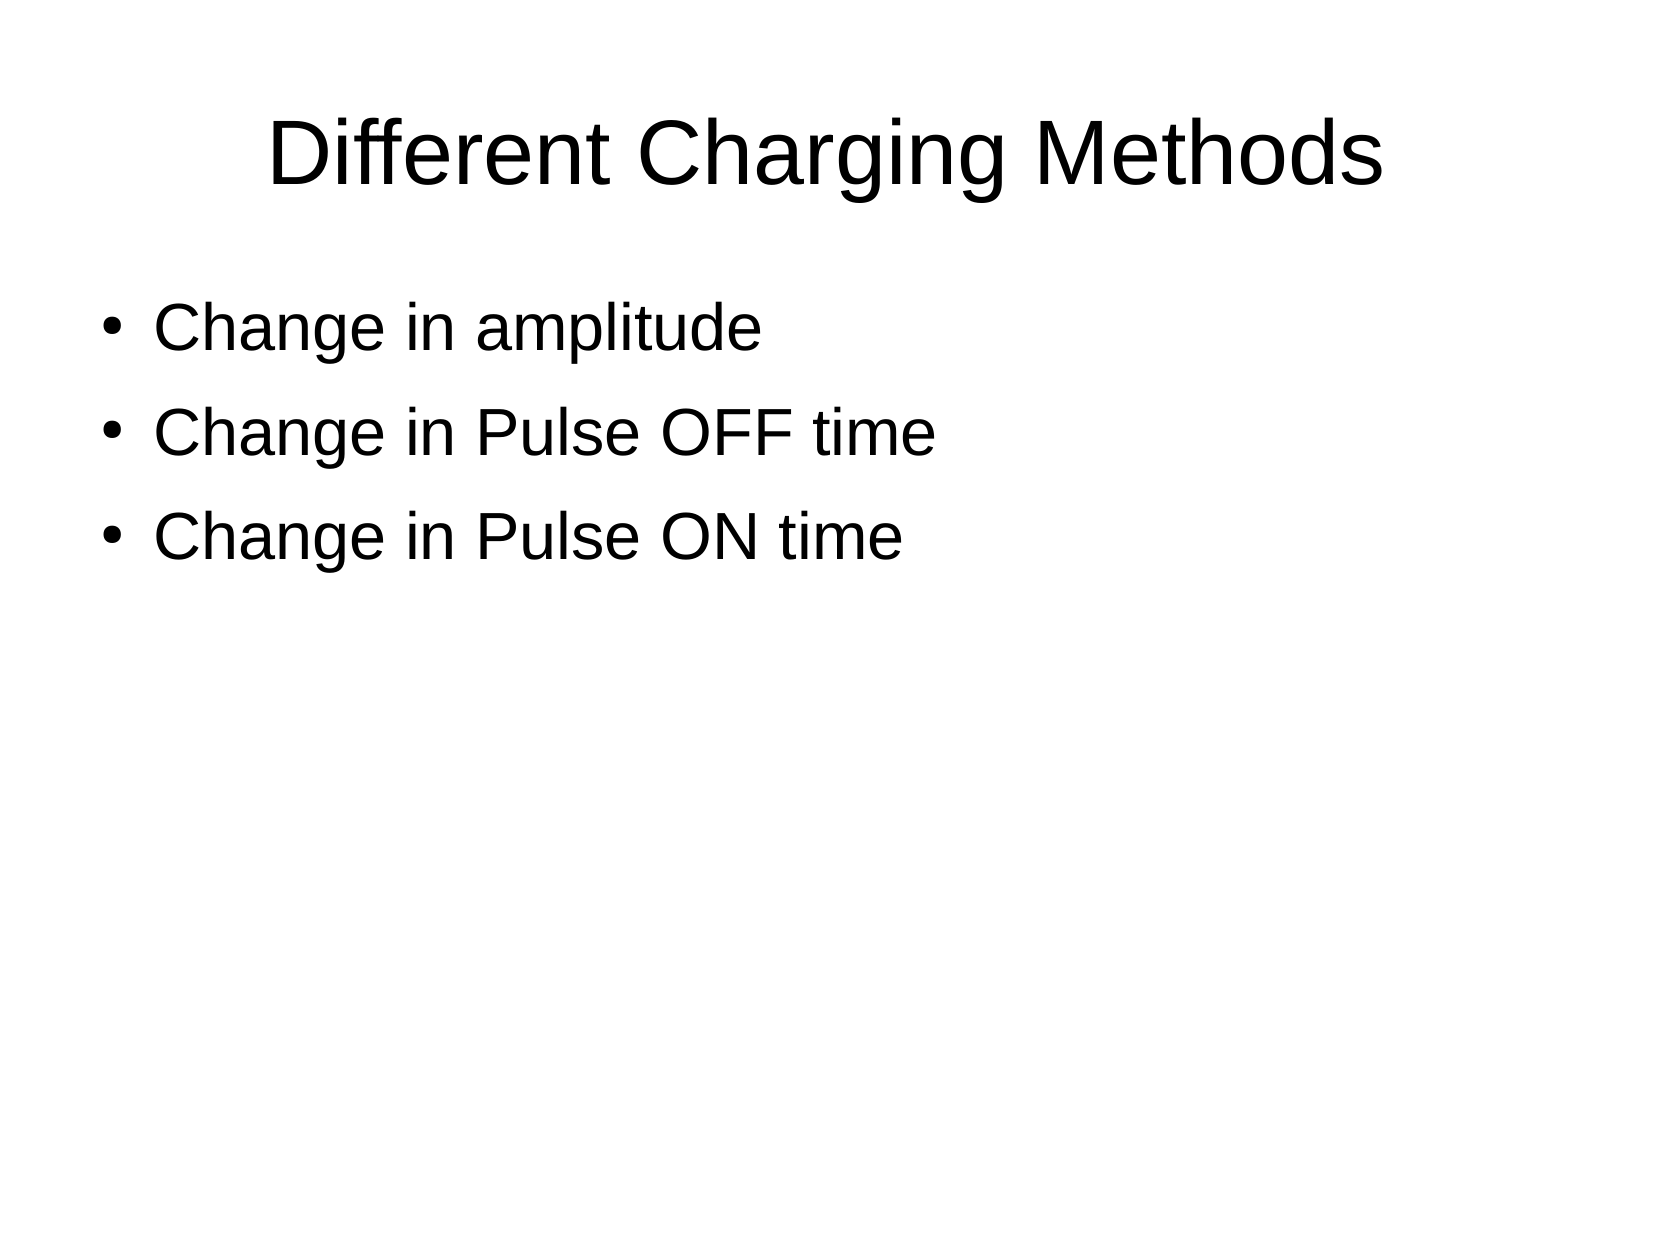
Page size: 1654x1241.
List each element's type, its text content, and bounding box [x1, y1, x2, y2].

list Change in amplitude Change in Pulse OFF time Change in Pulse ON time [82, 290, 1571, 1109]
title Different Charging Methods [82, 49, 1571, 257]
